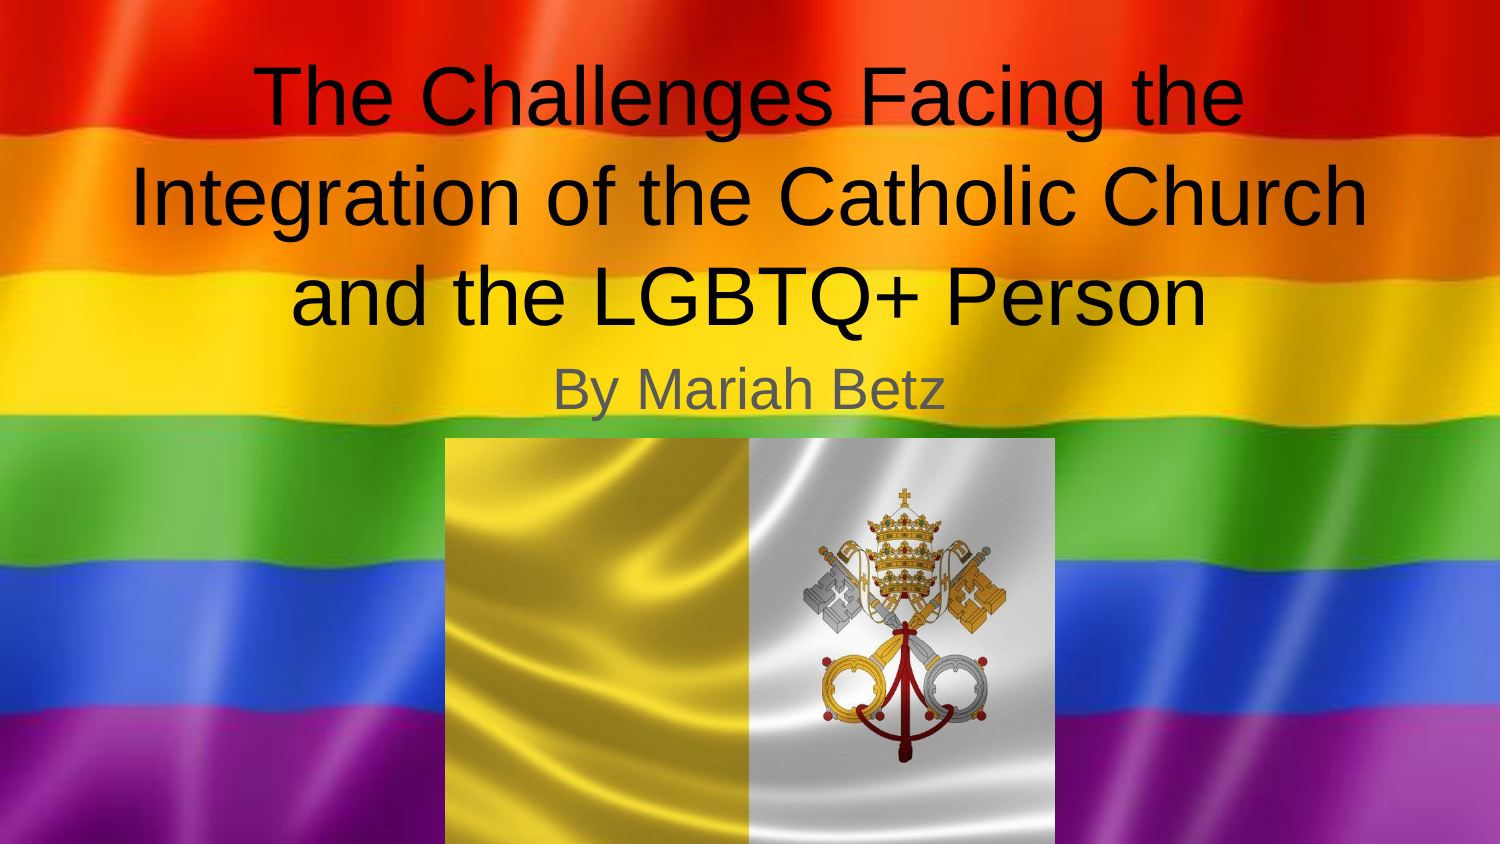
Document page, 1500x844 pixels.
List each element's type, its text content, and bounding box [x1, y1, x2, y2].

subtitle By Mariah Betz [51, 335, 1449, 466]
title The Challenges Facing the Integration of the Catholic Church and the LGBTQ+ Person [51, 20, 1449, 335]
picture [0, 0, 1500, 844]
